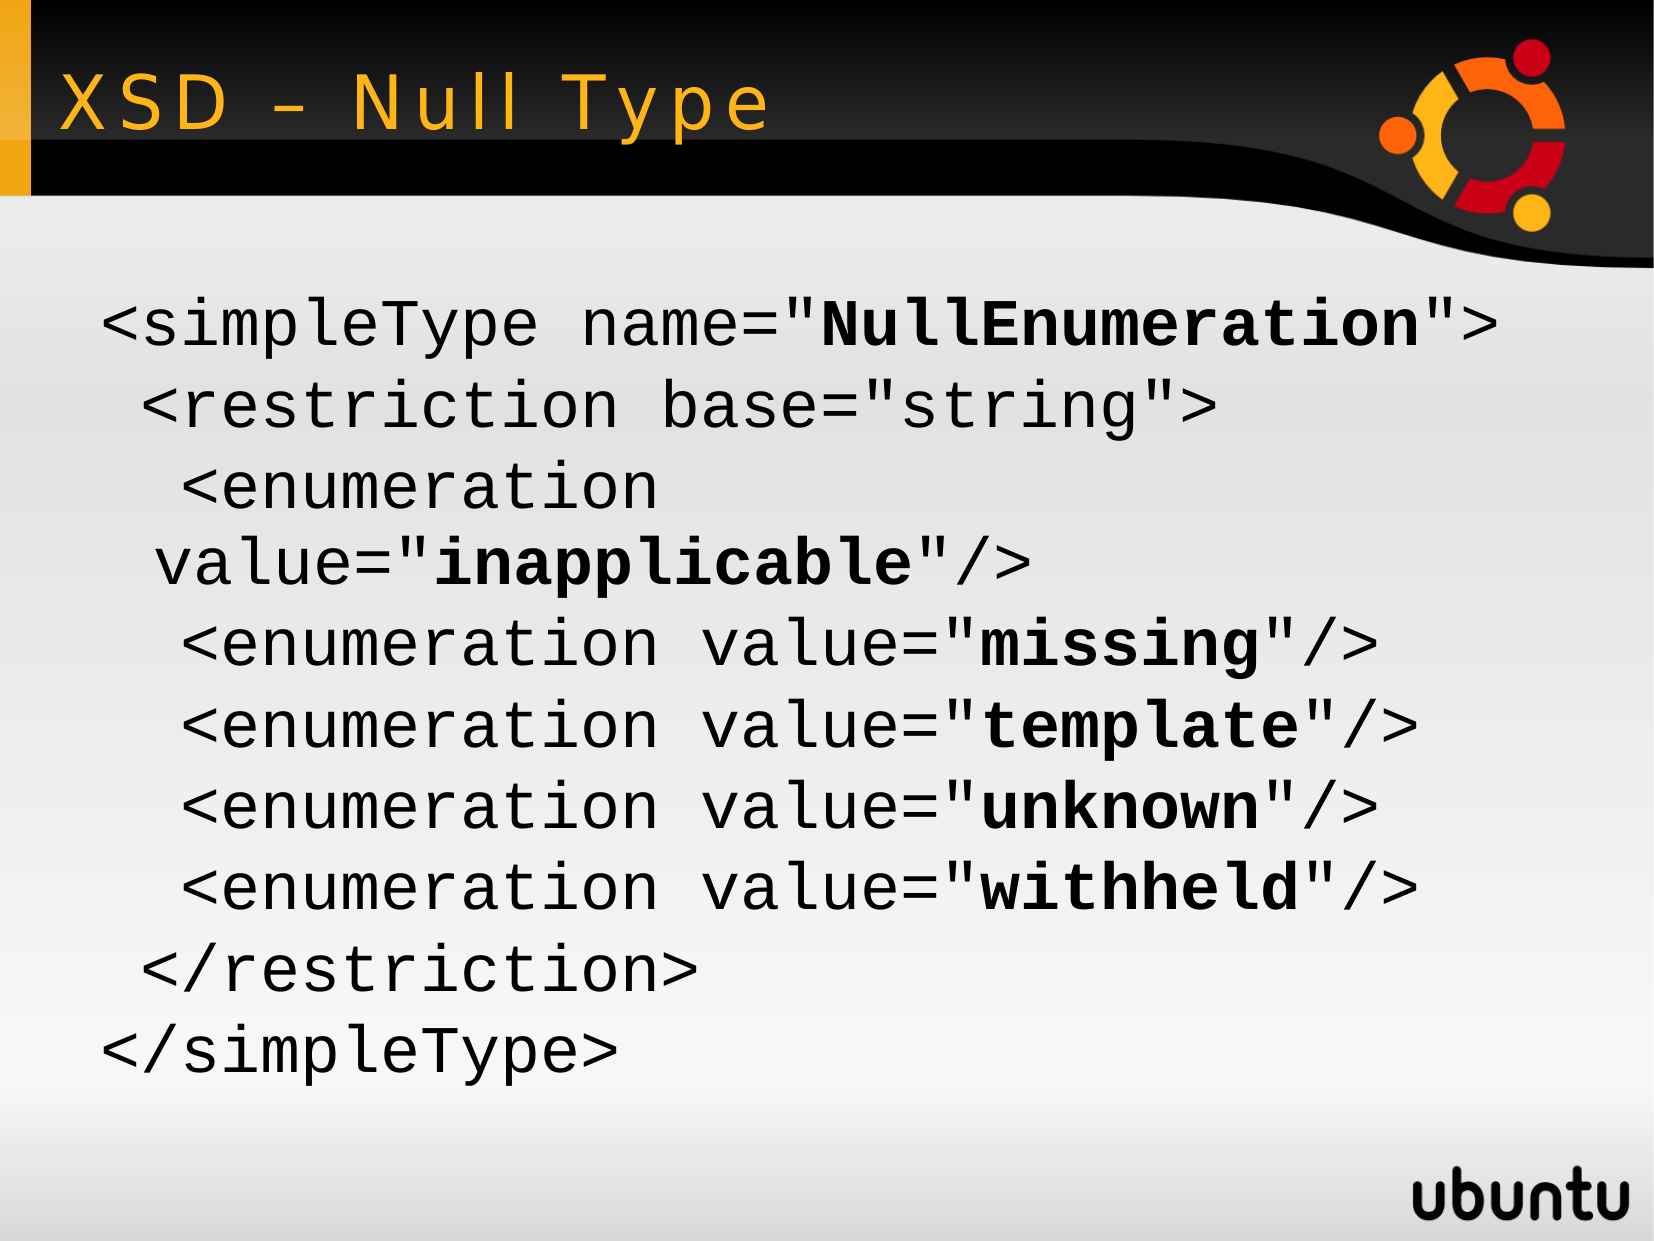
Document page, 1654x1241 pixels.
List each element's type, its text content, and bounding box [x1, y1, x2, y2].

title XSD – Null Type [59, 29, 1270, 178]
picture [0, 0, 1654, 1241]
list <simpleType name="NullEnumeration"> <restriction base="string"> <enumeration value="inapplicable"/> <enumeration value="missing"/> <enumeration value="template"/> <enumeration value="unknown"/> <enumeration value="withheld"/> </restriction> </simpleType> [82, 290, 1571, 1109]
